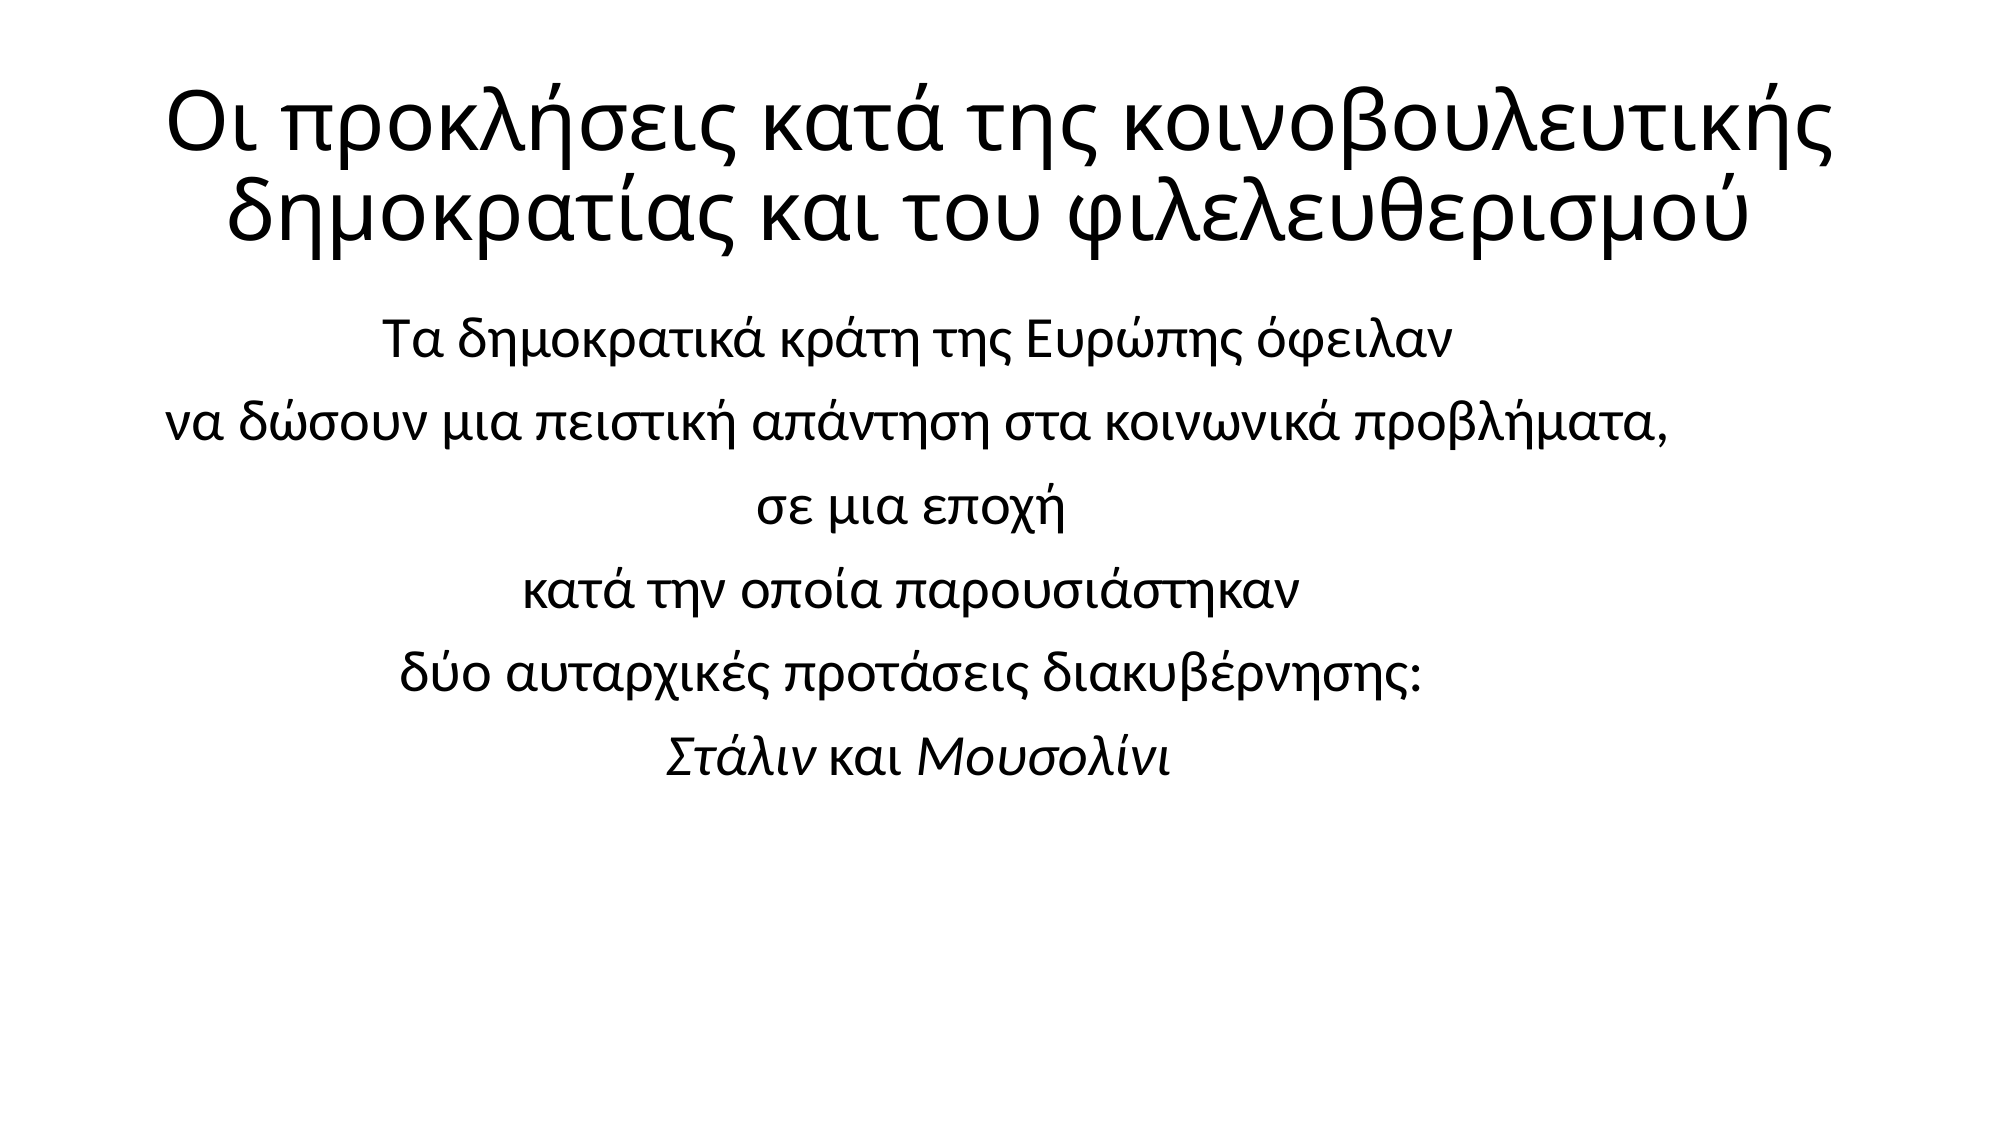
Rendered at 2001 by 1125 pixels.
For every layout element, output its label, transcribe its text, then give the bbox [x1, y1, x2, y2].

list Τα δημοκρατικά κράτη της Ευρώπης όφειλαν να δώσουν μια πειστική απάντηση στα κοινωνικά προβλήματα, σε μια εποχή κατά την οποία παρουσιάστηκαν δύο αυταρχικές προτάσεις διακυβέρνησης: Στάλιν και Μουσολίνι [137, 299, 1863, 1014]
title Οι προκλήσεις κατά της κοινοβουλευτικής δημοκρατίας και του φιλελευθερισμού [137, 59, 1863, 278]
